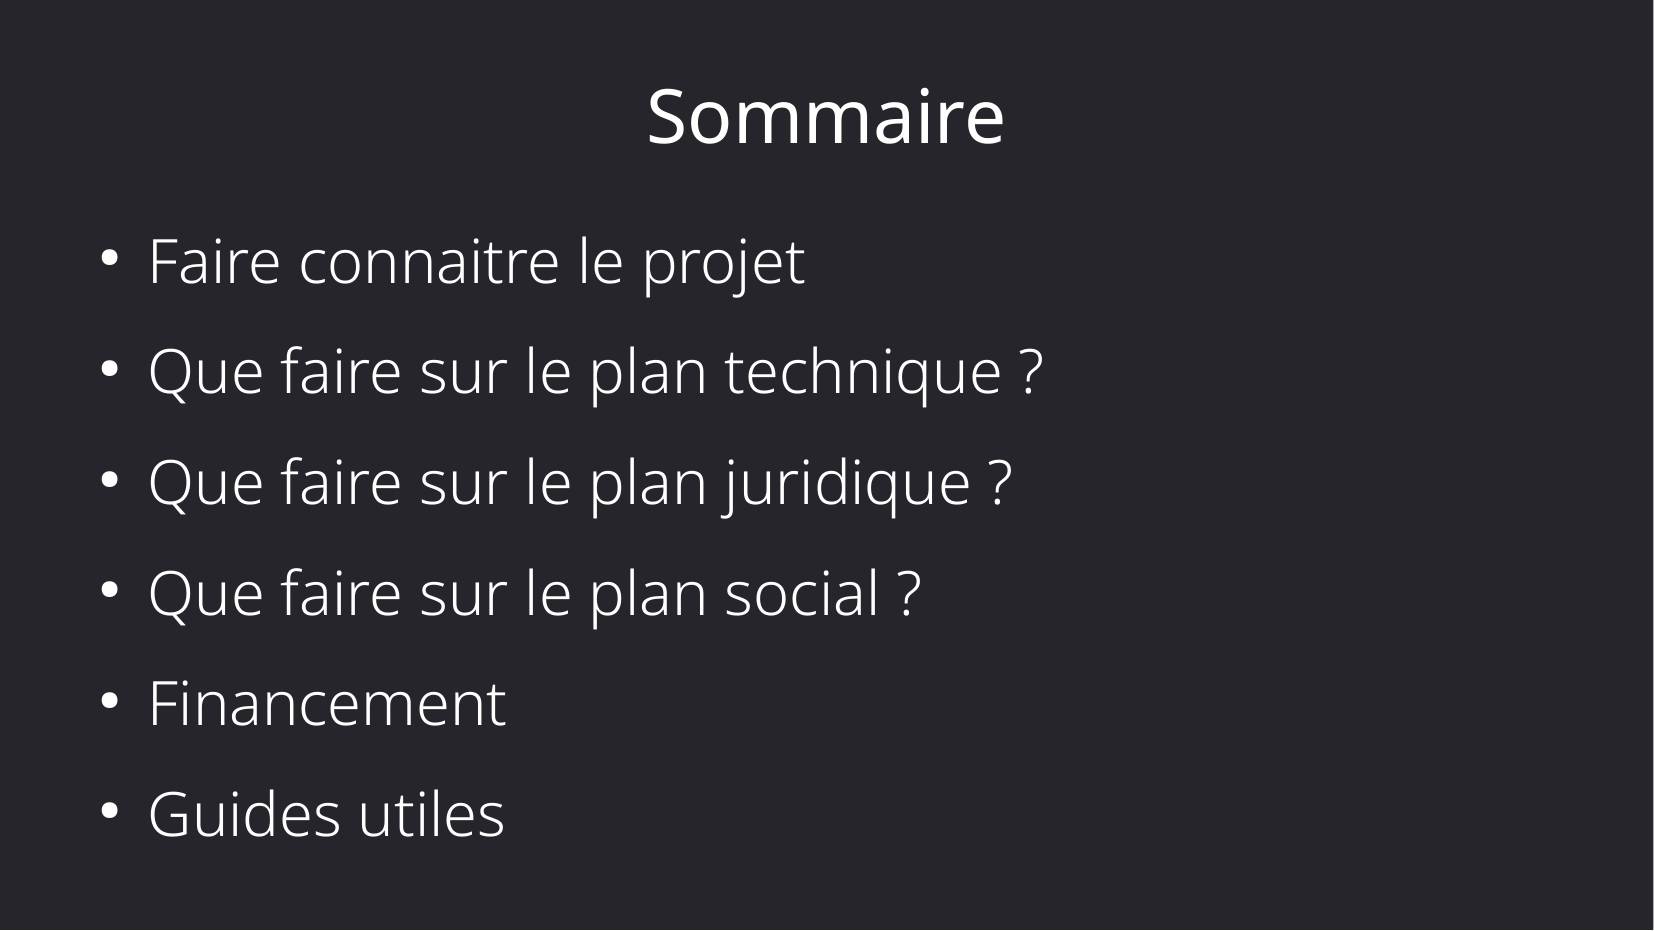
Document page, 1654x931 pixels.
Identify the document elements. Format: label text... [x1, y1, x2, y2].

list Faire connaitre le projet Que faire sur le plan technique ? Que faire sur le plan juridique ? Que faire sur le plan social ? Financement Guides utiles [82, 217, 1571, 857]
title Sommaire [82, 37, 1571, 193]
